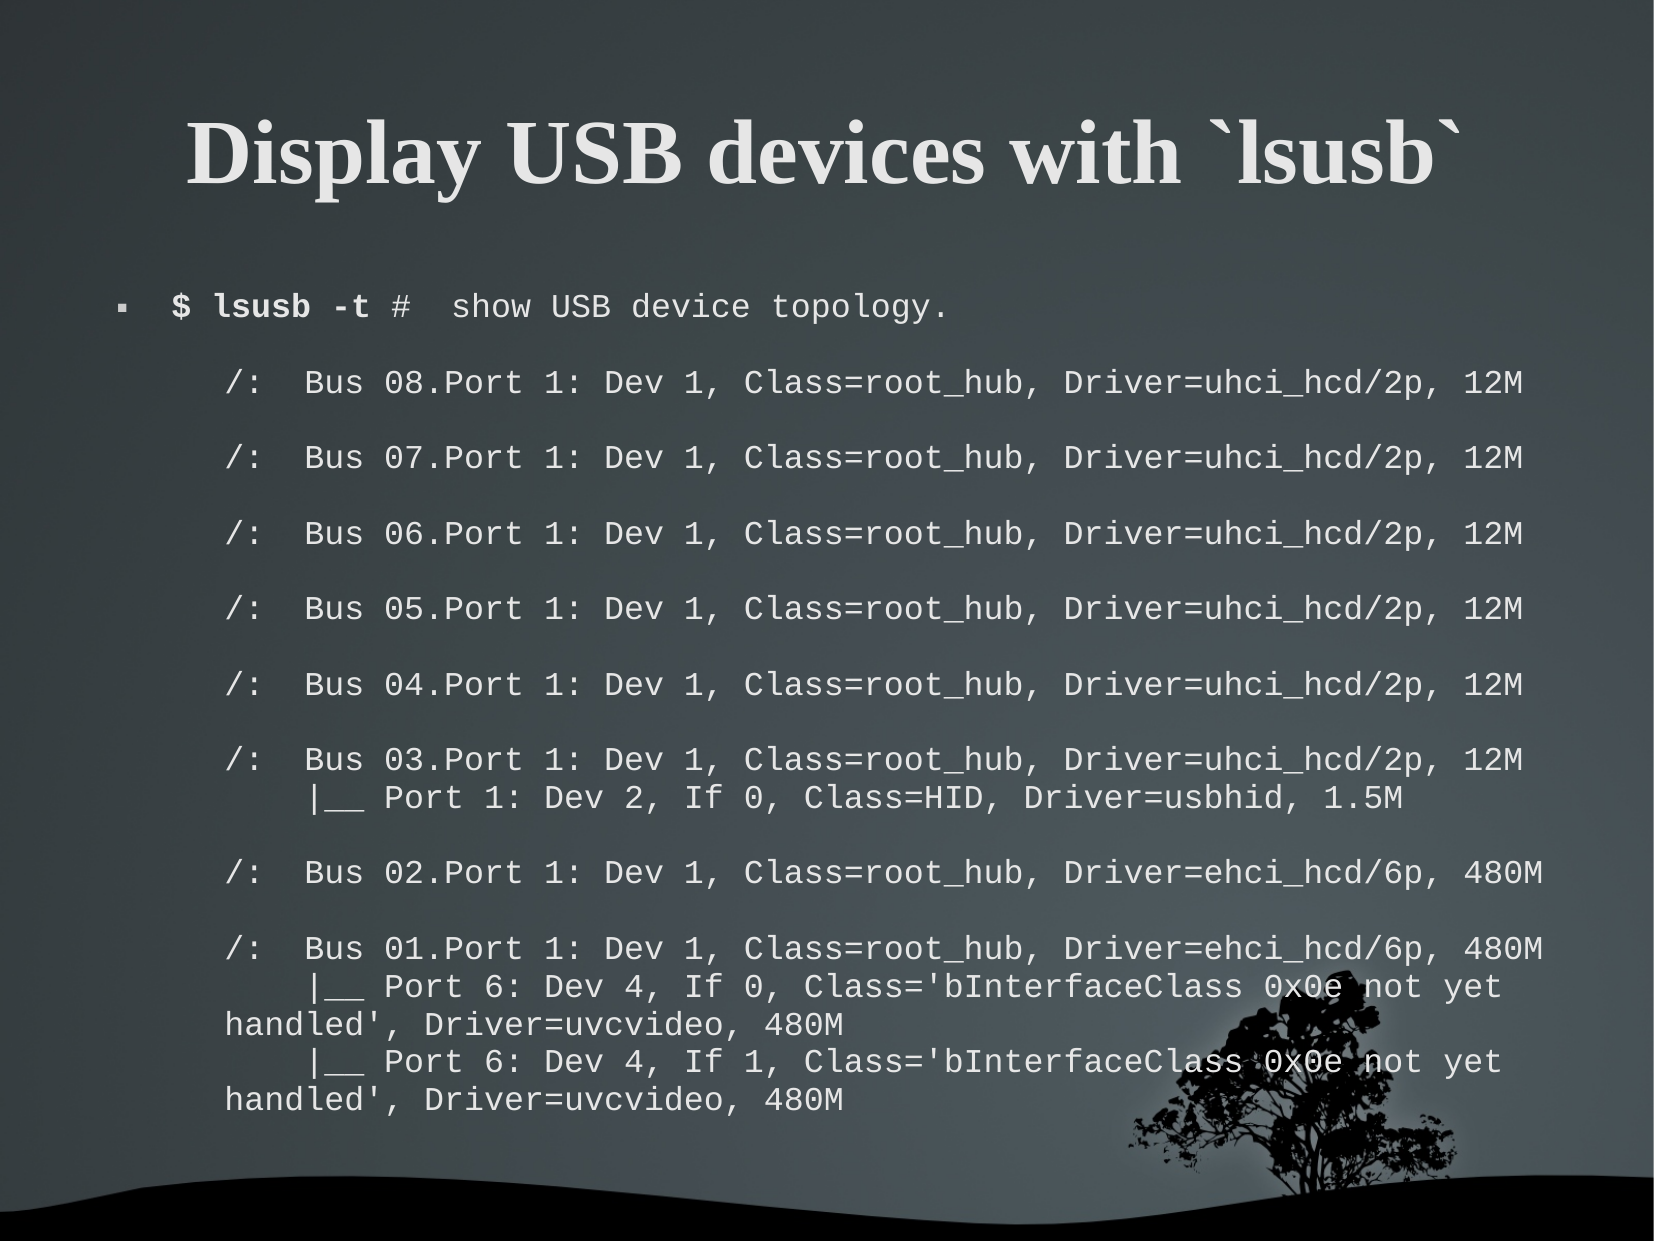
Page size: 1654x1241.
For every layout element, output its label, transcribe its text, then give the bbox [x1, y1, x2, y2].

picture [0, 0, 1654, 1241]
list $ lsusb -t # show USB device topology. /: Bus 08.Port 1: Dev 1, Class=root_hub, Driver=uhci_hcd/2p, 12M /: Bus 07.Port 1: Dev 1, Class=root_hub, Driver=uhci_hcd/2p, 12M /: Bus 06.Port 1: Dev 1, Class=root_hub, Driver=uhci_hcd/2p, 12M /: Bus 05.Port 1: Dev 1, Class=root_hub, Driver=uhci_hcd/2p, 12M /: Bus 04.Port 1: Dev 1, Class=root_hub, Driver=uhci_hcd/2p, 12M /: Bus 03.Port 1: Dev 1, Class=root_hub, Driver=uhci_hcd/2p, 12M |__ Port 1: Dev 2, If 0, Class=HID, Driver=usbhid, 1.5M /: Bus 02.Port 1: Dev 1, Class=root_hub, Driver=ehci_hcd/6p, 480M /: Bus 01.Port 1: Dev 1, Class=root_hub, Driver=ehci_hcd/6p, 480M |__ Port 6: Dev 4, If 0, Class='bInterfaceClass 0x0e not yet handled', Driver=uvcvideo, 480M |__ Port 6: Dev 4, If 1, Class='bInterfaceClass 0x0e not yet handled', Driver=uvcvideo, 480M [82, 290, 1571, 1121]
title Display USB devices with `lsusb` [82, 33, 1571, 273]
